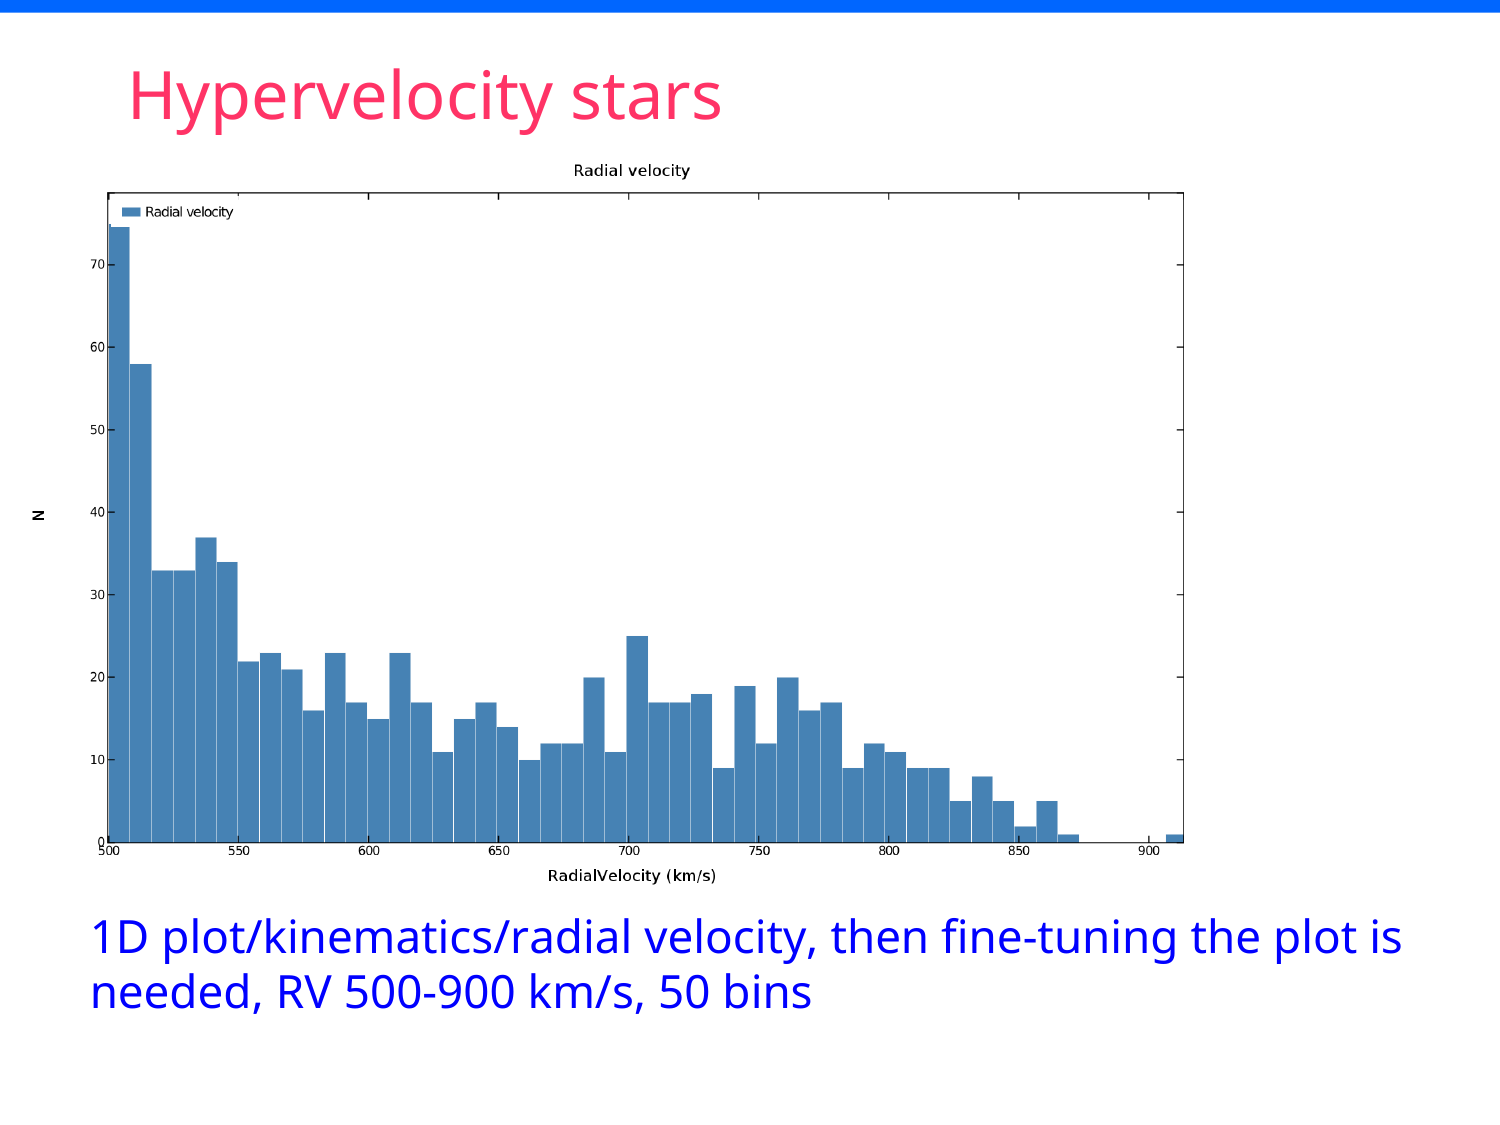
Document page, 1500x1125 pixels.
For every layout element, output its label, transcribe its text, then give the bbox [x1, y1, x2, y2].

picture [25, 141, 1238, 890]
text_box Hypervelocity stars [112, 45, 1201, 141]
text_box 1D plot/kinematics/radial velocity, then fine-tuning the plot is needed, RV 500-900 km/s, 50 bins [75, 900, 1426, 1080]
